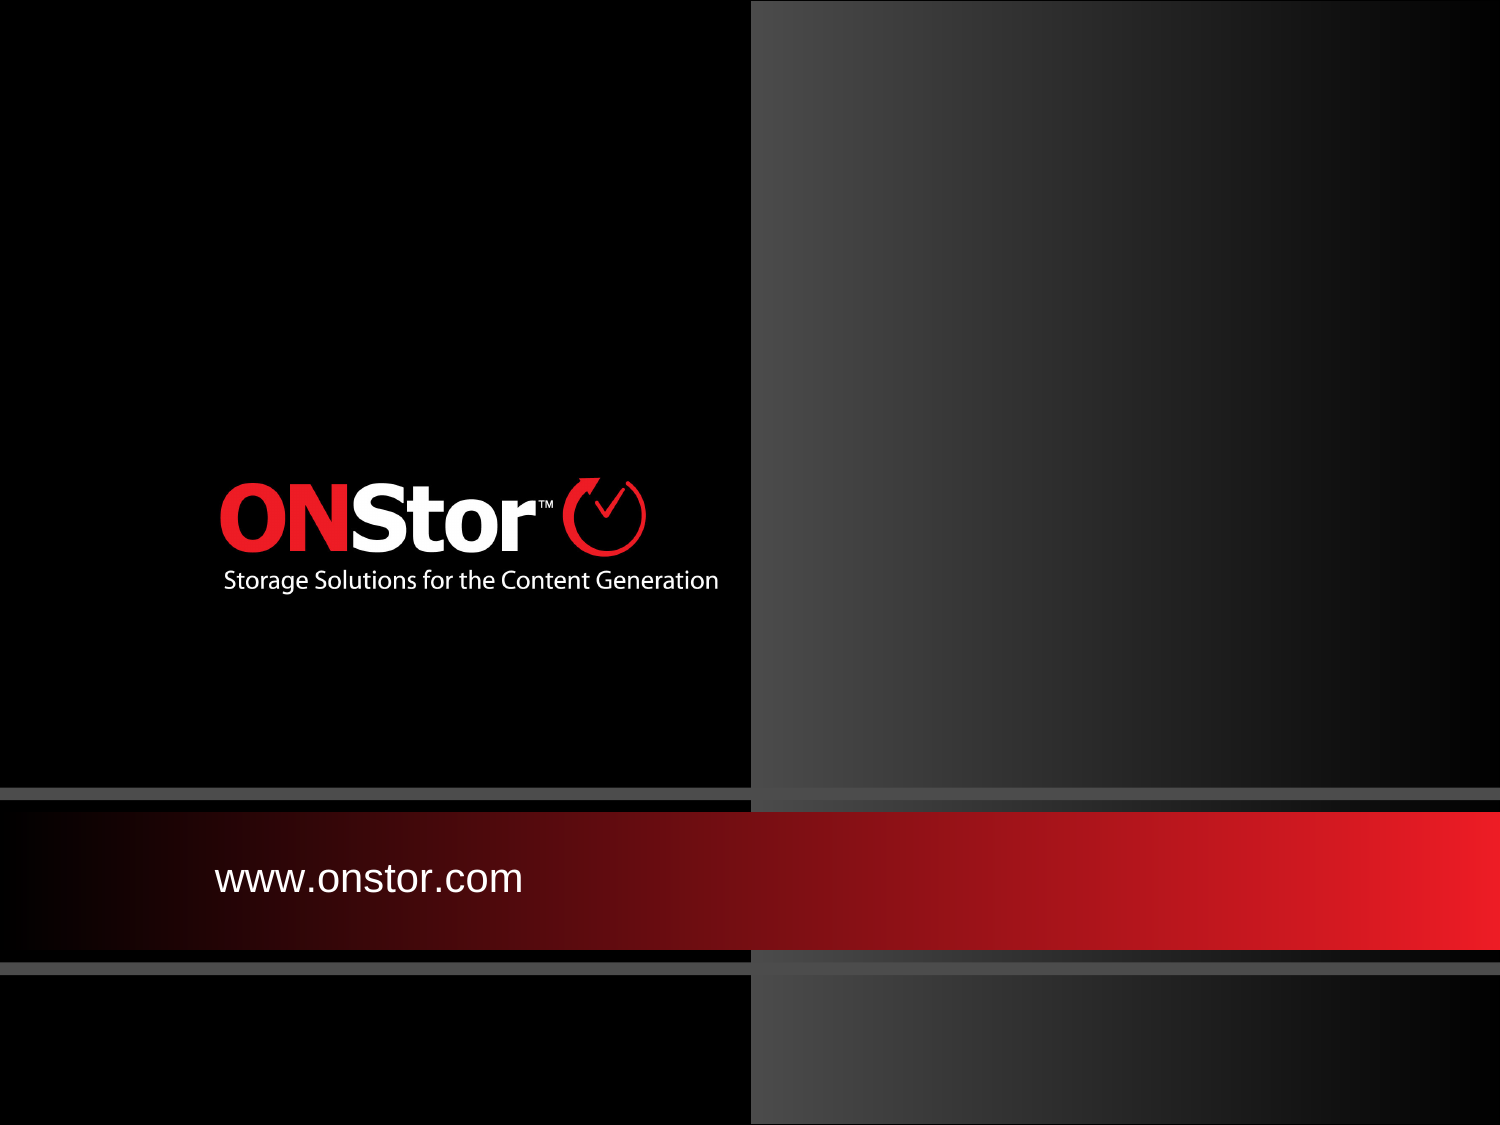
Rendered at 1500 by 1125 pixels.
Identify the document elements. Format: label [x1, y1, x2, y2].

picture [212, 467, 722, 600]
